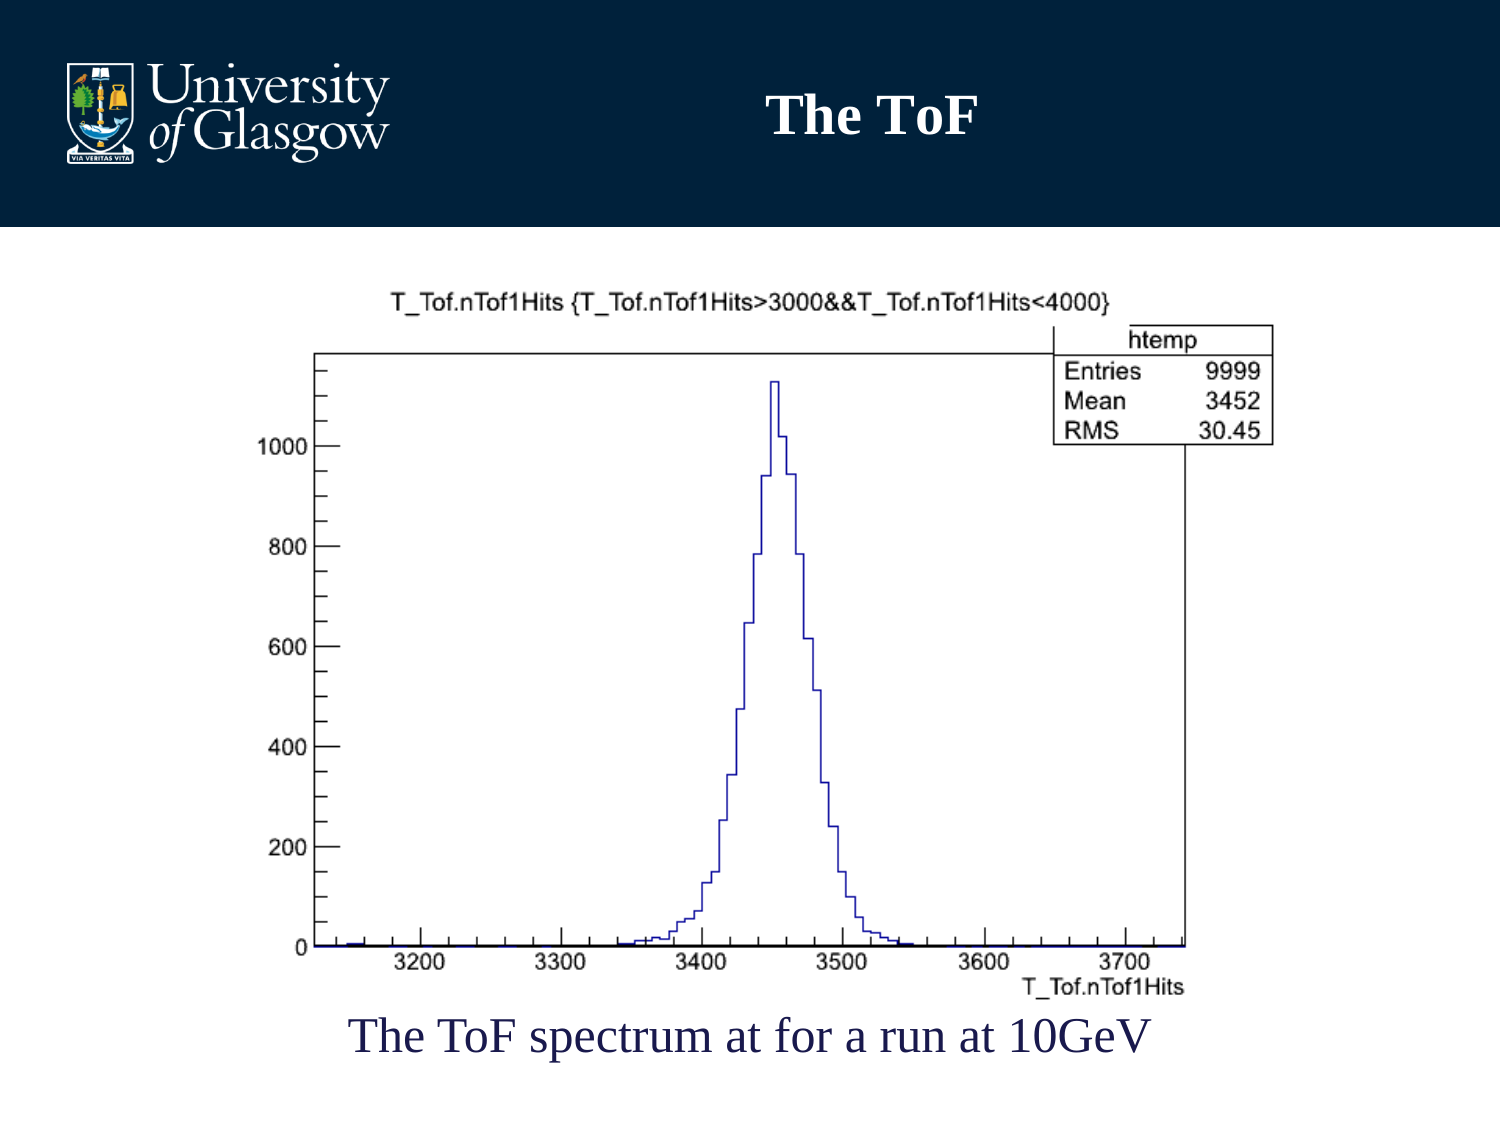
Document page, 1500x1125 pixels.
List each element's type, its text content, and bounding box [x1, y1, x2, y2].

title The ToF [750, 54, 1464, 168]
picture [206, 278, 1294, 994]
text_box The ToF spectrum at for a run at 10GeV [53, 994, 1447, 1071]
